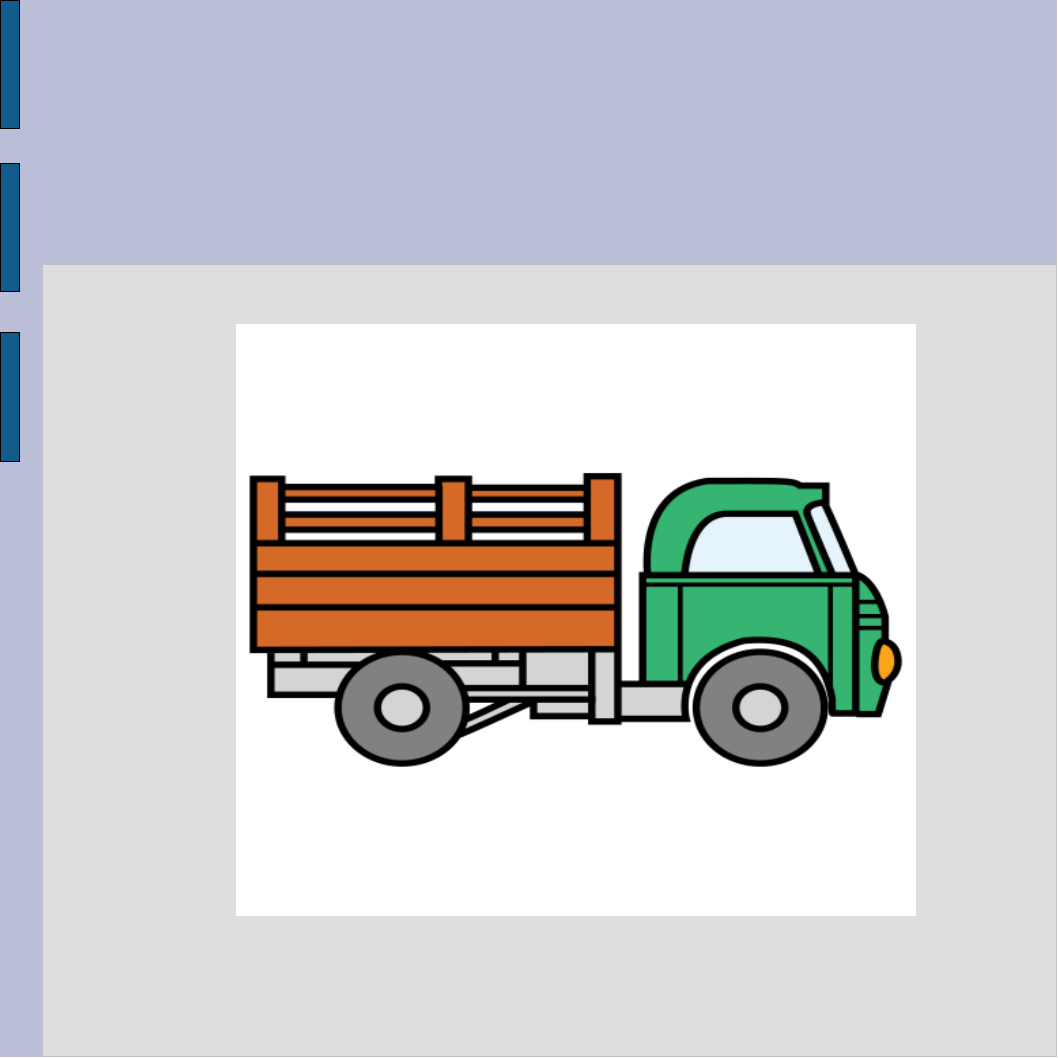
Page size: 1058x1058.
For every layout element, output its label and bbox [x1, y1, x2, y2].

picture [236, 324, 916, 916]
